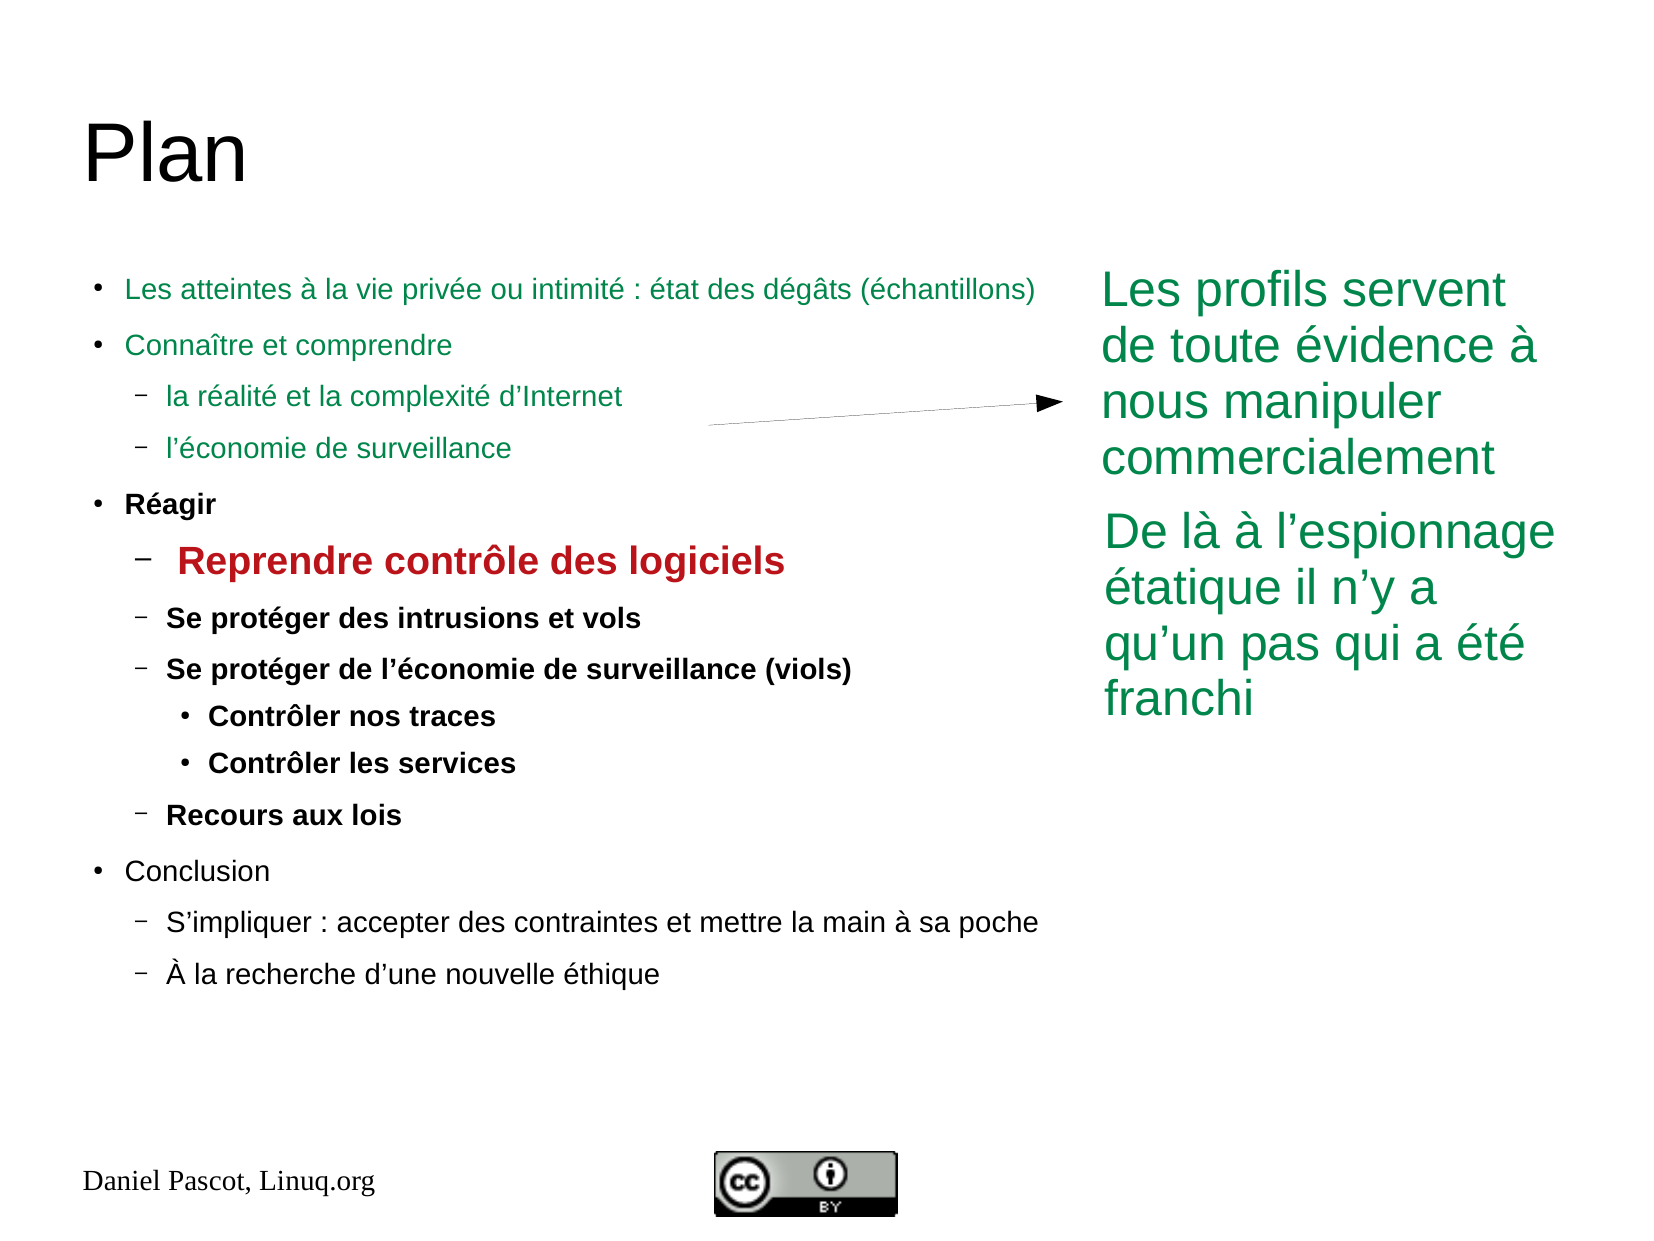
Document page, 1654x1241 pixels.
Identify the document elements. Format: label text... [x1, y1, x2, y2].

text_box [82, 272, 1571, 1140]
picture [714, 1151, 898, 1217]
title Plan [82, 49, 1571, 257]
text_box Les profils servent de toute évidence à nous manipuler commercialement [1086, 254, 1583, 660]
text_box De là à l’espionnage étatique il n’y a qu’un pas qui a été franchi [1089, 496, 1577, 790]
